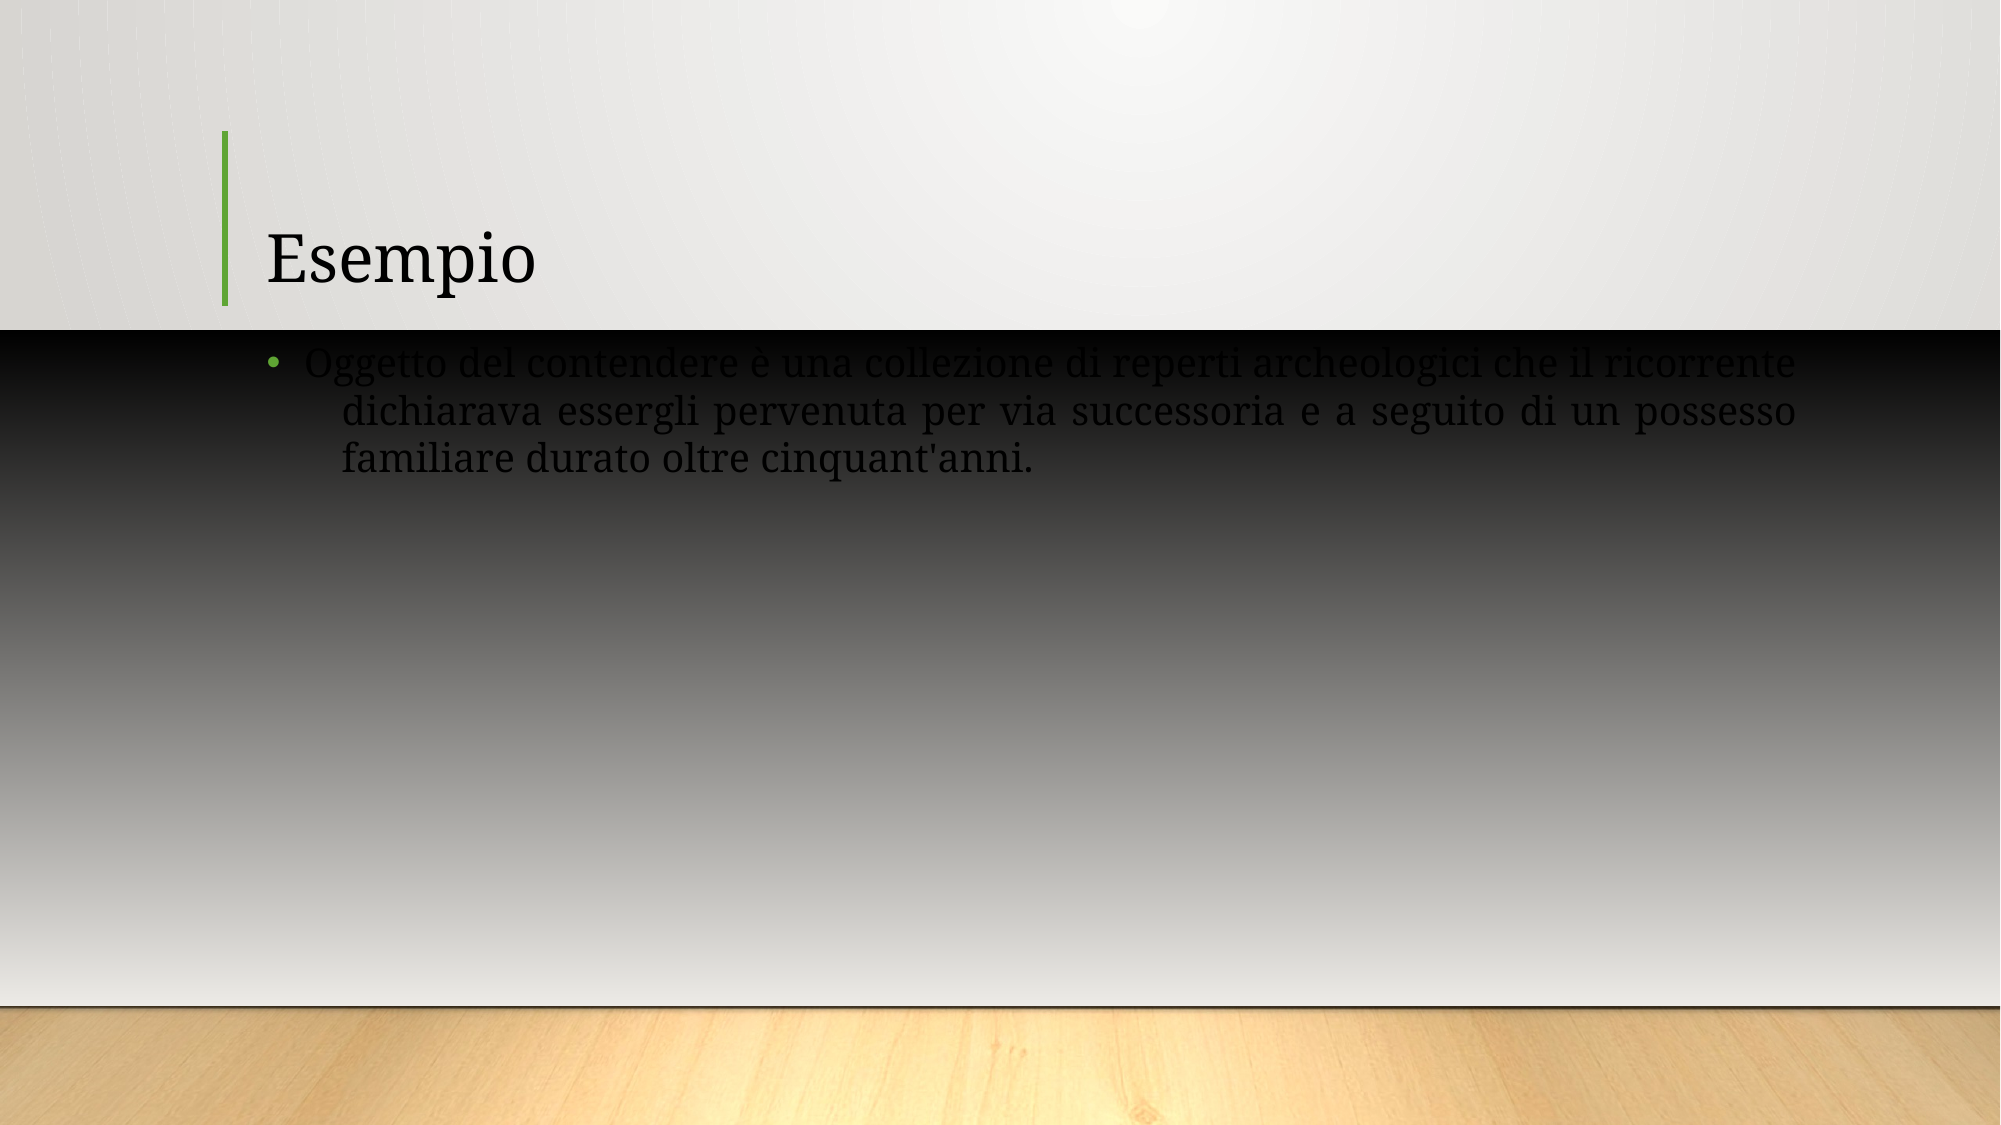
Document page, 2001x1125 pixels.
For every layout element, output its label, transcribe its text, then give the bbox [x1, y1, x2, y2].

title Esempio [251, 131, 1814, 305]
list Oggetto del contendere è una collezione di reperti archeologici che il ricorrente dichiarava essergli pervenuta per via successoria e a seguito di un possesso familiare durato oltre cinquant'anni. [251, 330, 1814, 897]
